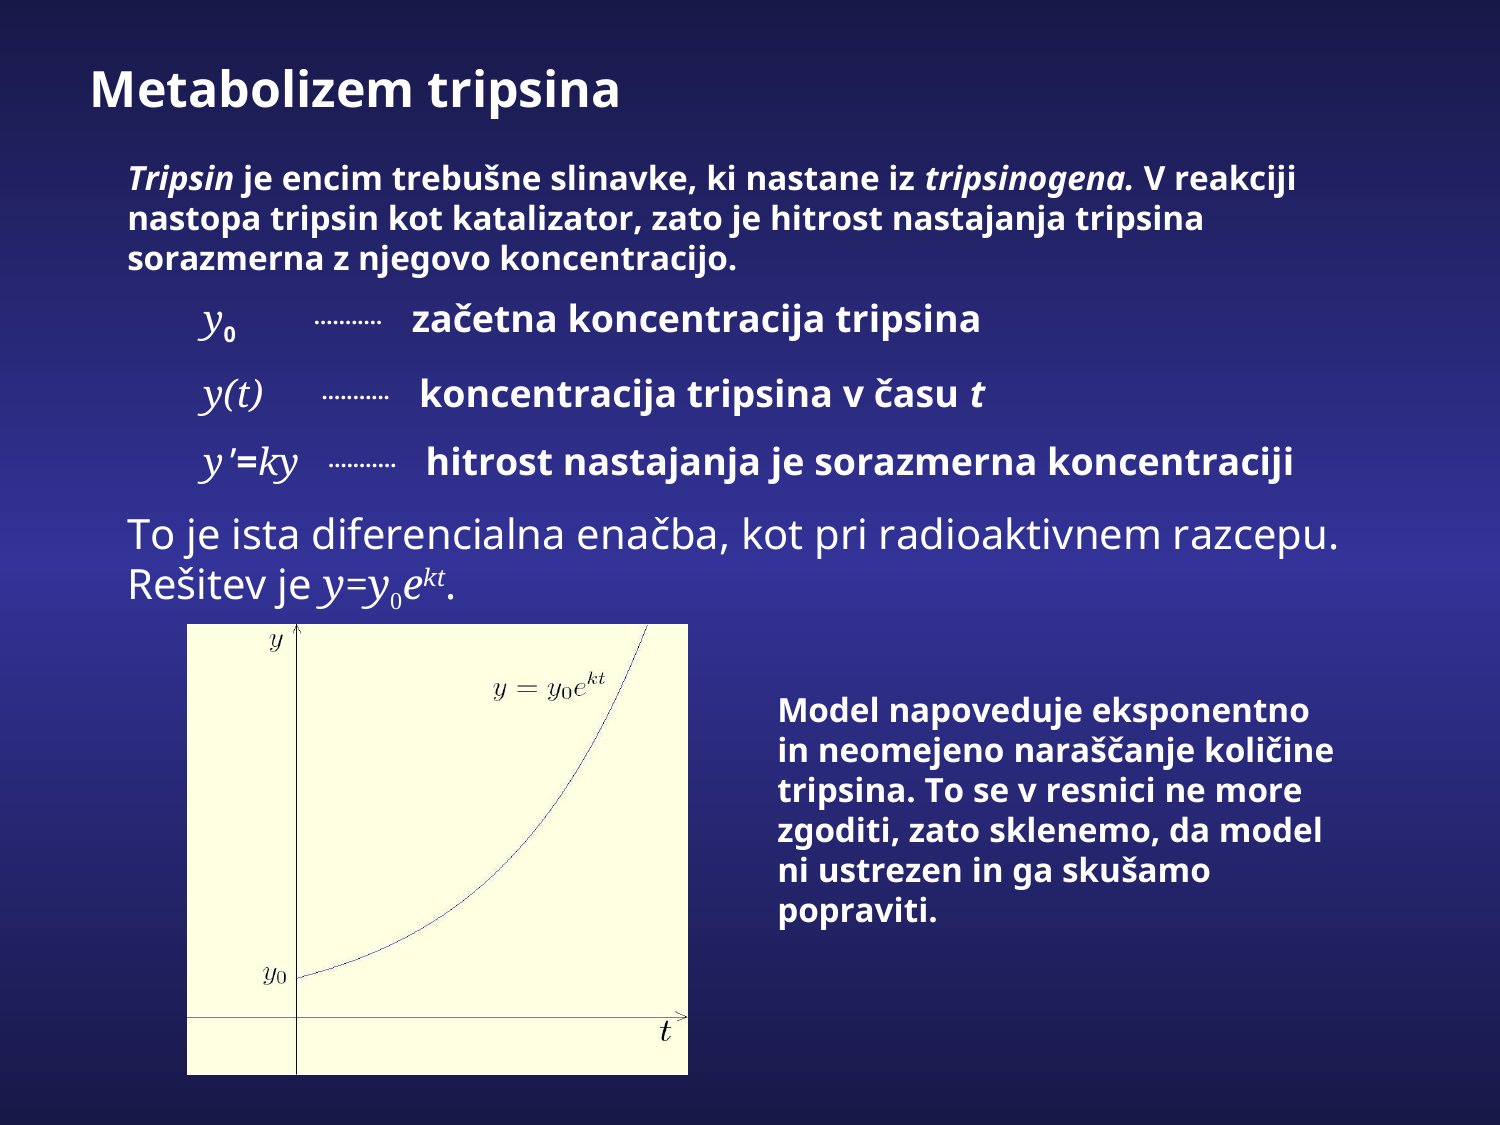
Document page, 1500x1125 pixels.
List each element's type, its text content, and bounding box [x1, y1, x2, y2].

text_box Metabolizem tripsina [74, 49, 700, 126]
text_box y0 ........... začetna koncentracija tripsina y(t) ........... koncentracija tripsina v času t y ’=ky ........... hitrost nastajanja je sorazmerna koncentraciji [150, 287, 1363, 491]
picture [187, 624, 688, 1075]
text_box Tripsin je encim trebušne slinavke, ki nastane iz tripsinogena. V reakciji nastopa tripsin kot katalizator, zato je hitrost nastajanja tripsina sorazmerna z njegovo koncentracijo. [112, 149, 1413, 286]
text_box Model napoveduje eksponentno in neomejeno naraščanje količine tripsina. To se v resnici ne more zgoditi, zato sklenemo, da model ni ustrezen in ga skušamo popraviti. [762, 681, 1351, 937]
text_box To je ista diferencialna enačba, kot pri radioaktivnem razcepu. Rešitev je y=y0ekt. [112, 499, 1413, 623]
